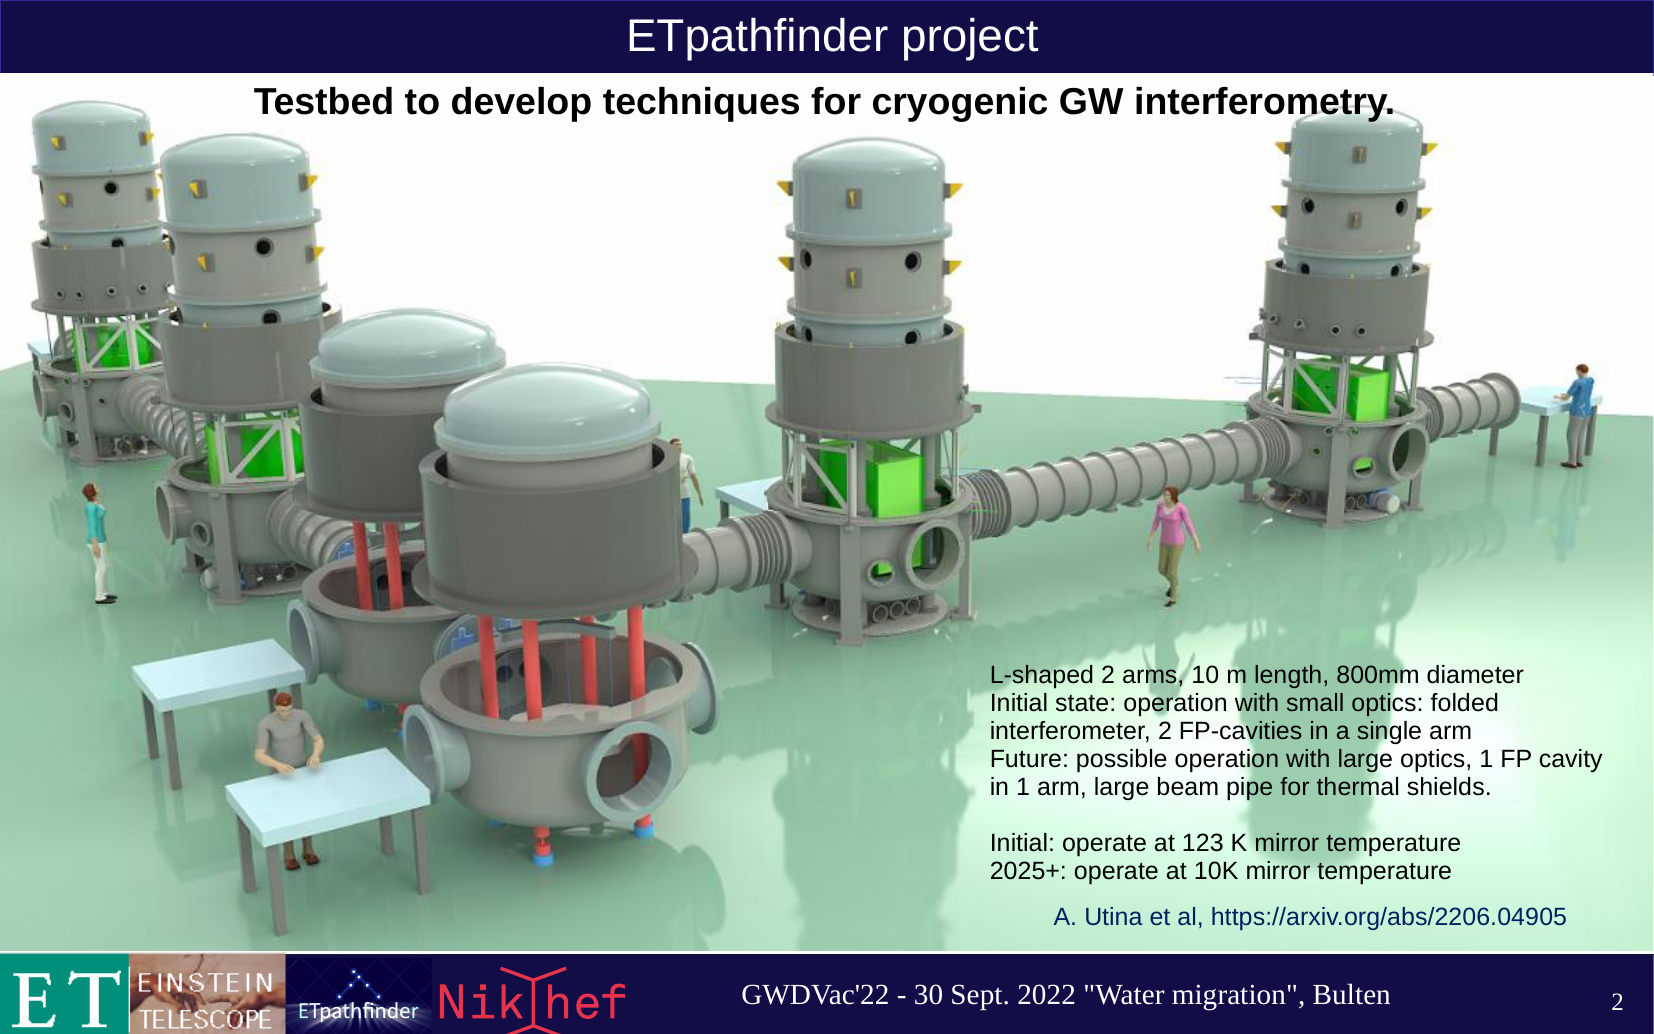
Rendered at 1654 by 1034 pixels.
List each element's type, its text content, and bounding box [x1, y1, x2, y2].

picture [0, 73, 1654, 1034]
title ETpathfinder project [75, 1, 1591, 70]
text_box A. Utina et al, https://arxiv.org/abs/2206.04905 [1037, 894, 1623, 940]
text_box L-shaped 2 arms, 10 m length, 800mm diameter Initial state: operation with small optics: folded interferometer, 2 FP-cavities in a single arm Future: possible operation with large optics, 1 FP cavity in 1 arm, large beam pipe for thermal shields. Initial: operate at 123 K mirror temperature 2025+: operate at 10K mirror temperature [975, 653, 1621, 892]
